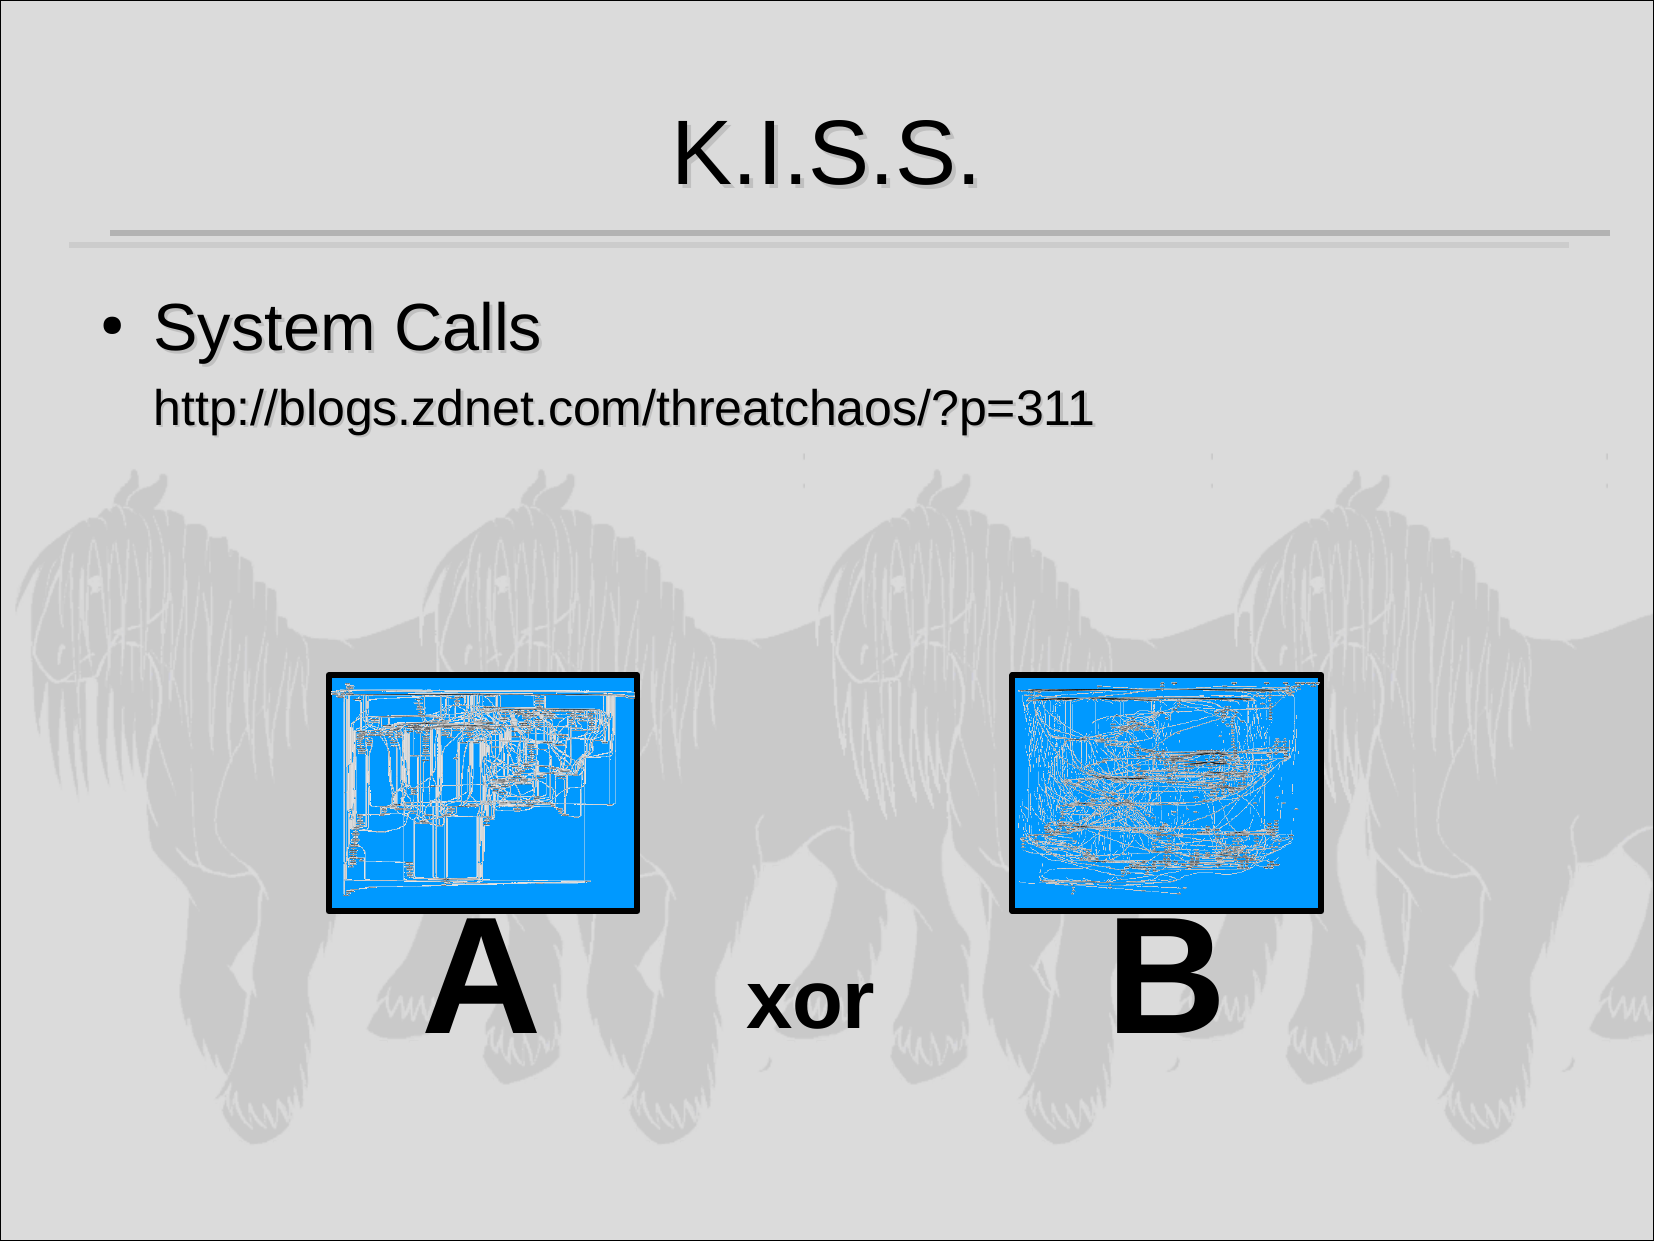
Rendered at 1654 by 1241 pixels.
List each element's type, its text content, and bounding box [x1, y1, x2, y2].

text_box B [1091, 874, 1242, 1105]
title K.I.S.S. [82, 56, 1571, 250]
picture [331, 683, 635, 896]
text_box [328, 675, 638, 912]
text_box A [406, 874, 557, 1105]
text_box xor [731, 945, 889, 1068]
list System Calls http://blogs.zdnet.com/threatchaos/?p=311 [82, 290, 1571, 1094]
picture [1016, 682, 1320, 895]
text_box [1012, 675, 1322, 912]
